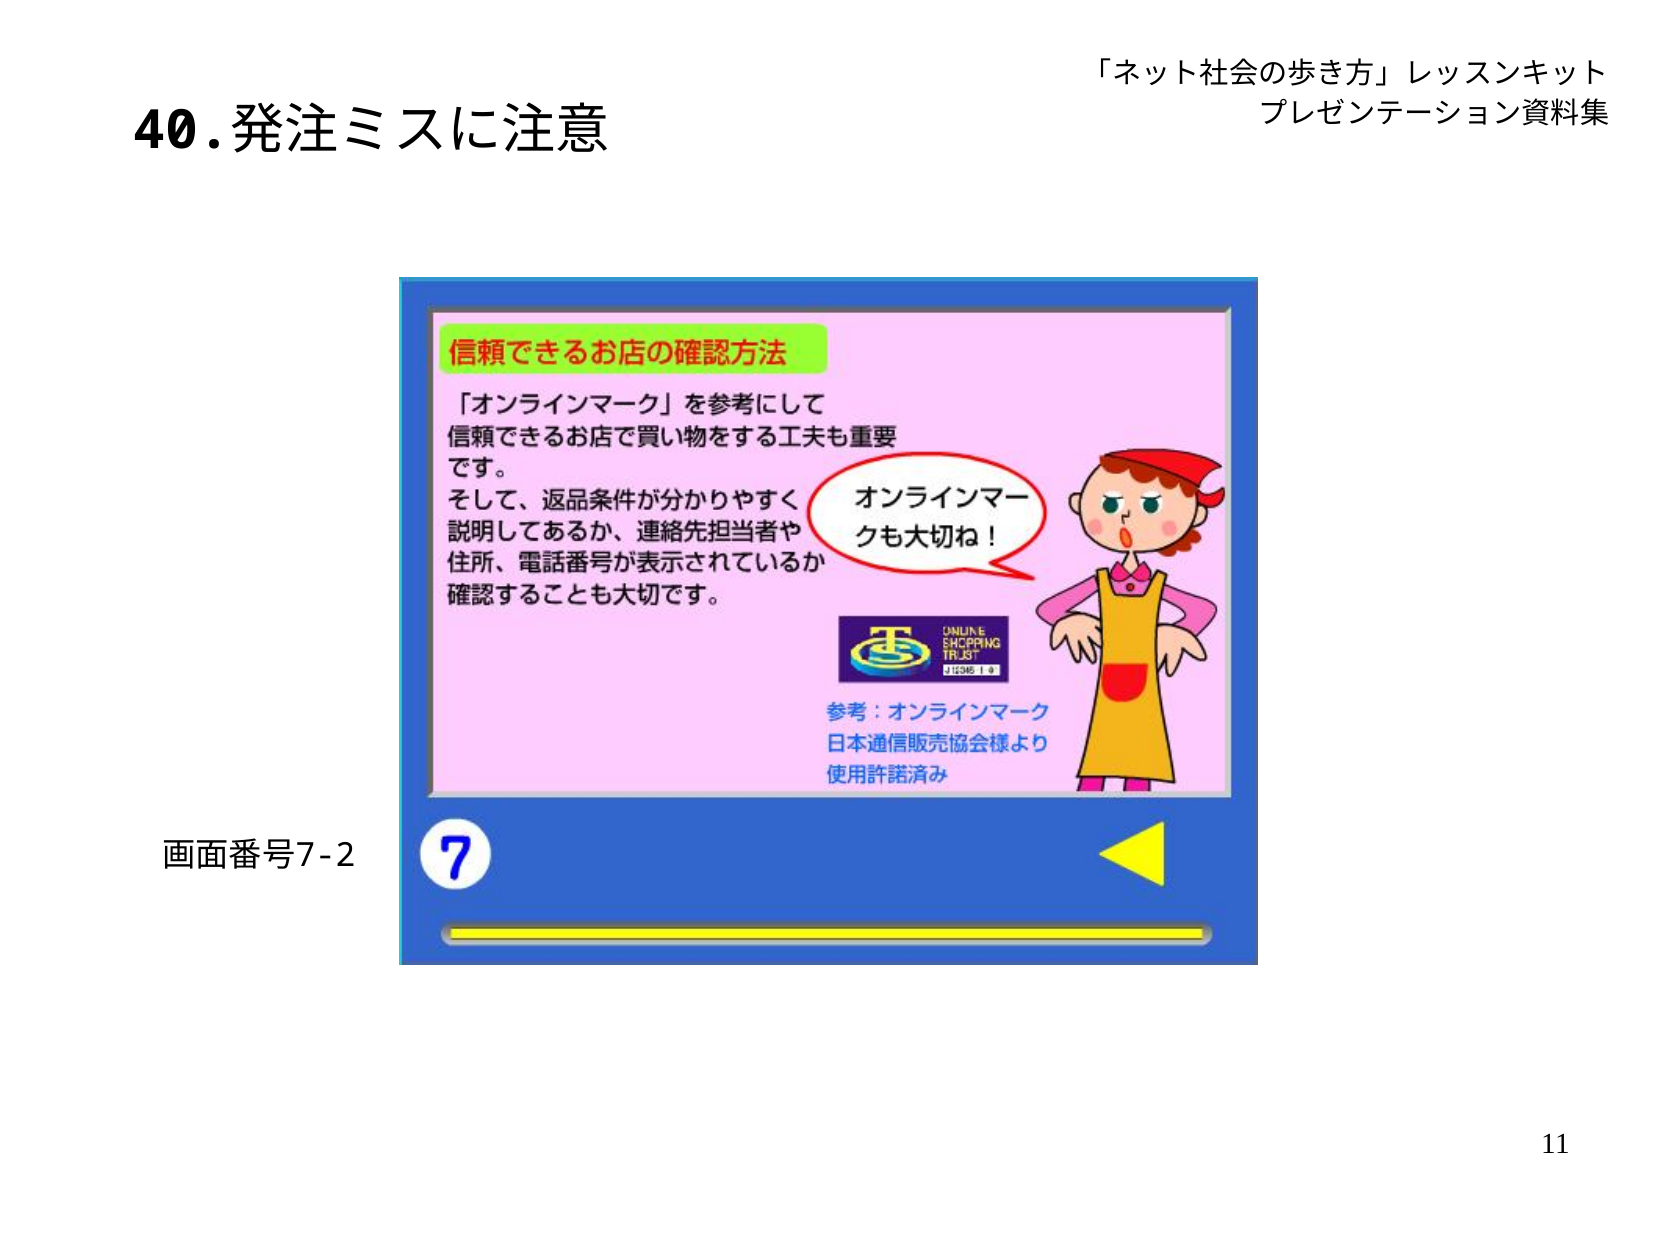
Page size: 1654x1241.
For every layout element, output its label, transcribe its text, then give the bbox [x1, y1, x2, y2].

picture [399, 277, 1258, 965]
text_box 画面番号7-2 [147, 826, 384, 882]
text_box 「ネット社会の歩き方」レッスンキット プレゼンテーション資料集 [1062, 44, 1625, 139]
text_box 40.発注ミスに注意 [118, 88, 1241, 169]
